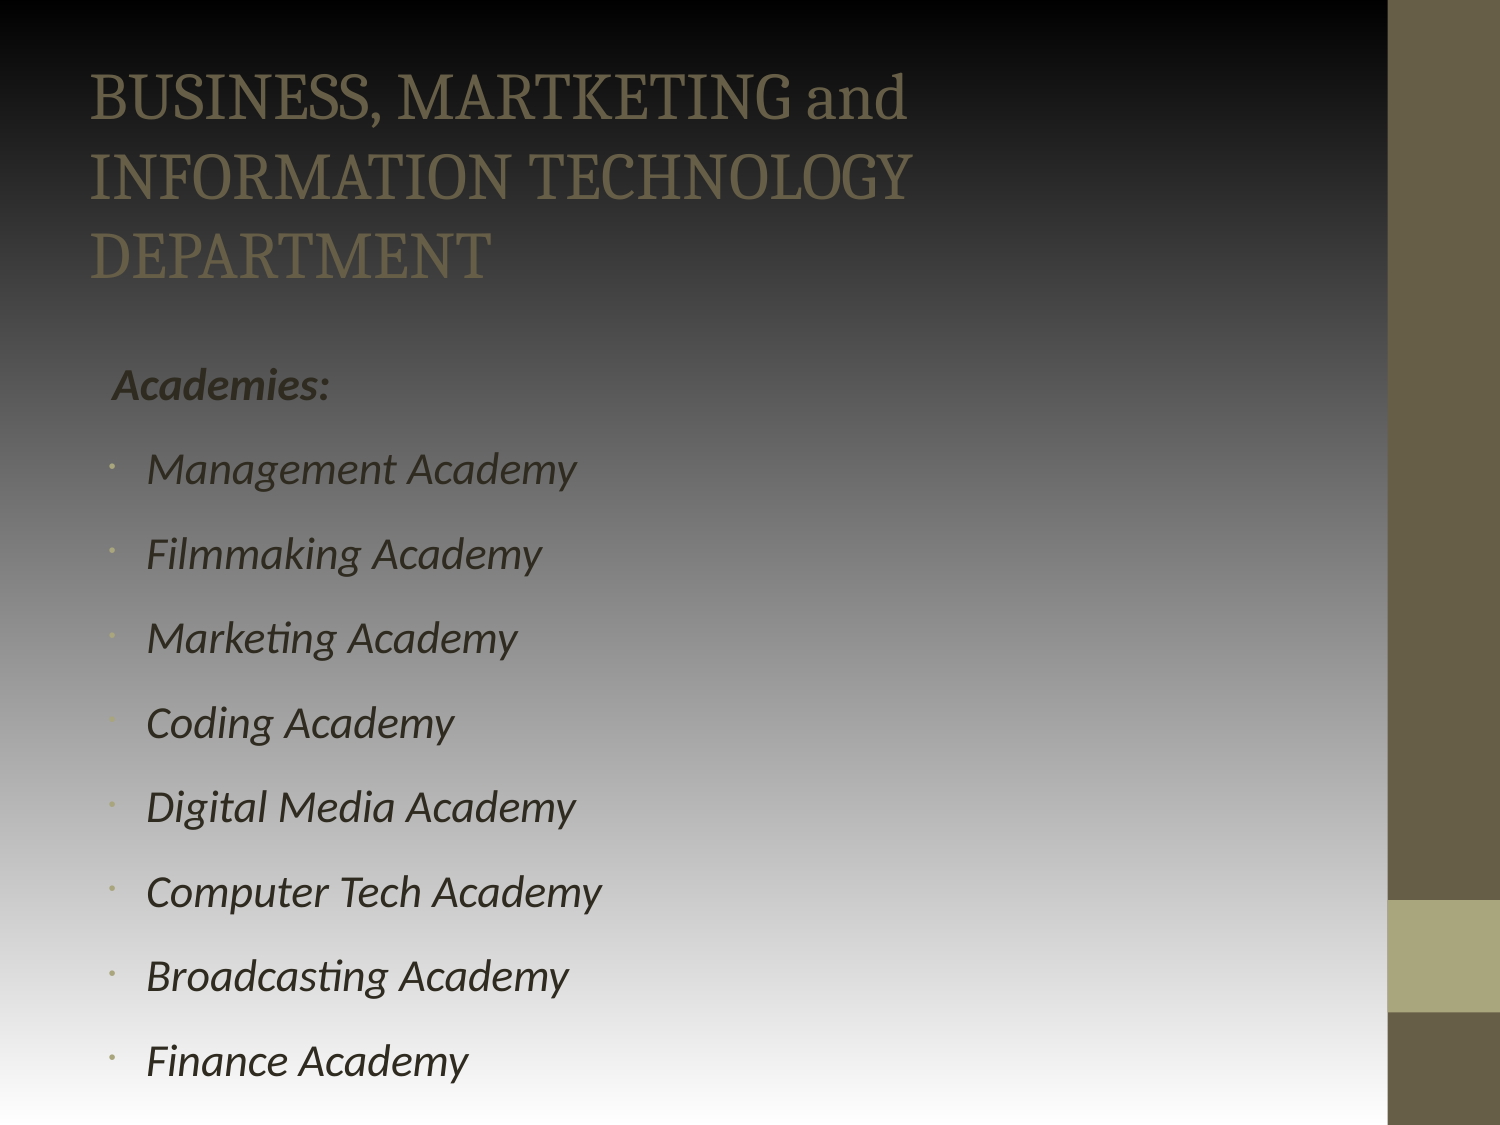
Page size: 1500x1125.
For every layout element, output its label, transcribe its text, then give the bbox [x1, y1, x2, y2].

list Academies: Management Academy Filmmaking Academy Marketing Academy Coding Academy Digital Media Academy Computer Tech Academy Broadcasting Academy Finance Academy Business Skills Academy [75, 262, 1425, 1063]
title BUSINESS, MARTKETING and INFORMATION TECHNOLOGY DEPARTMENT [75, 45, 1325, 233]
